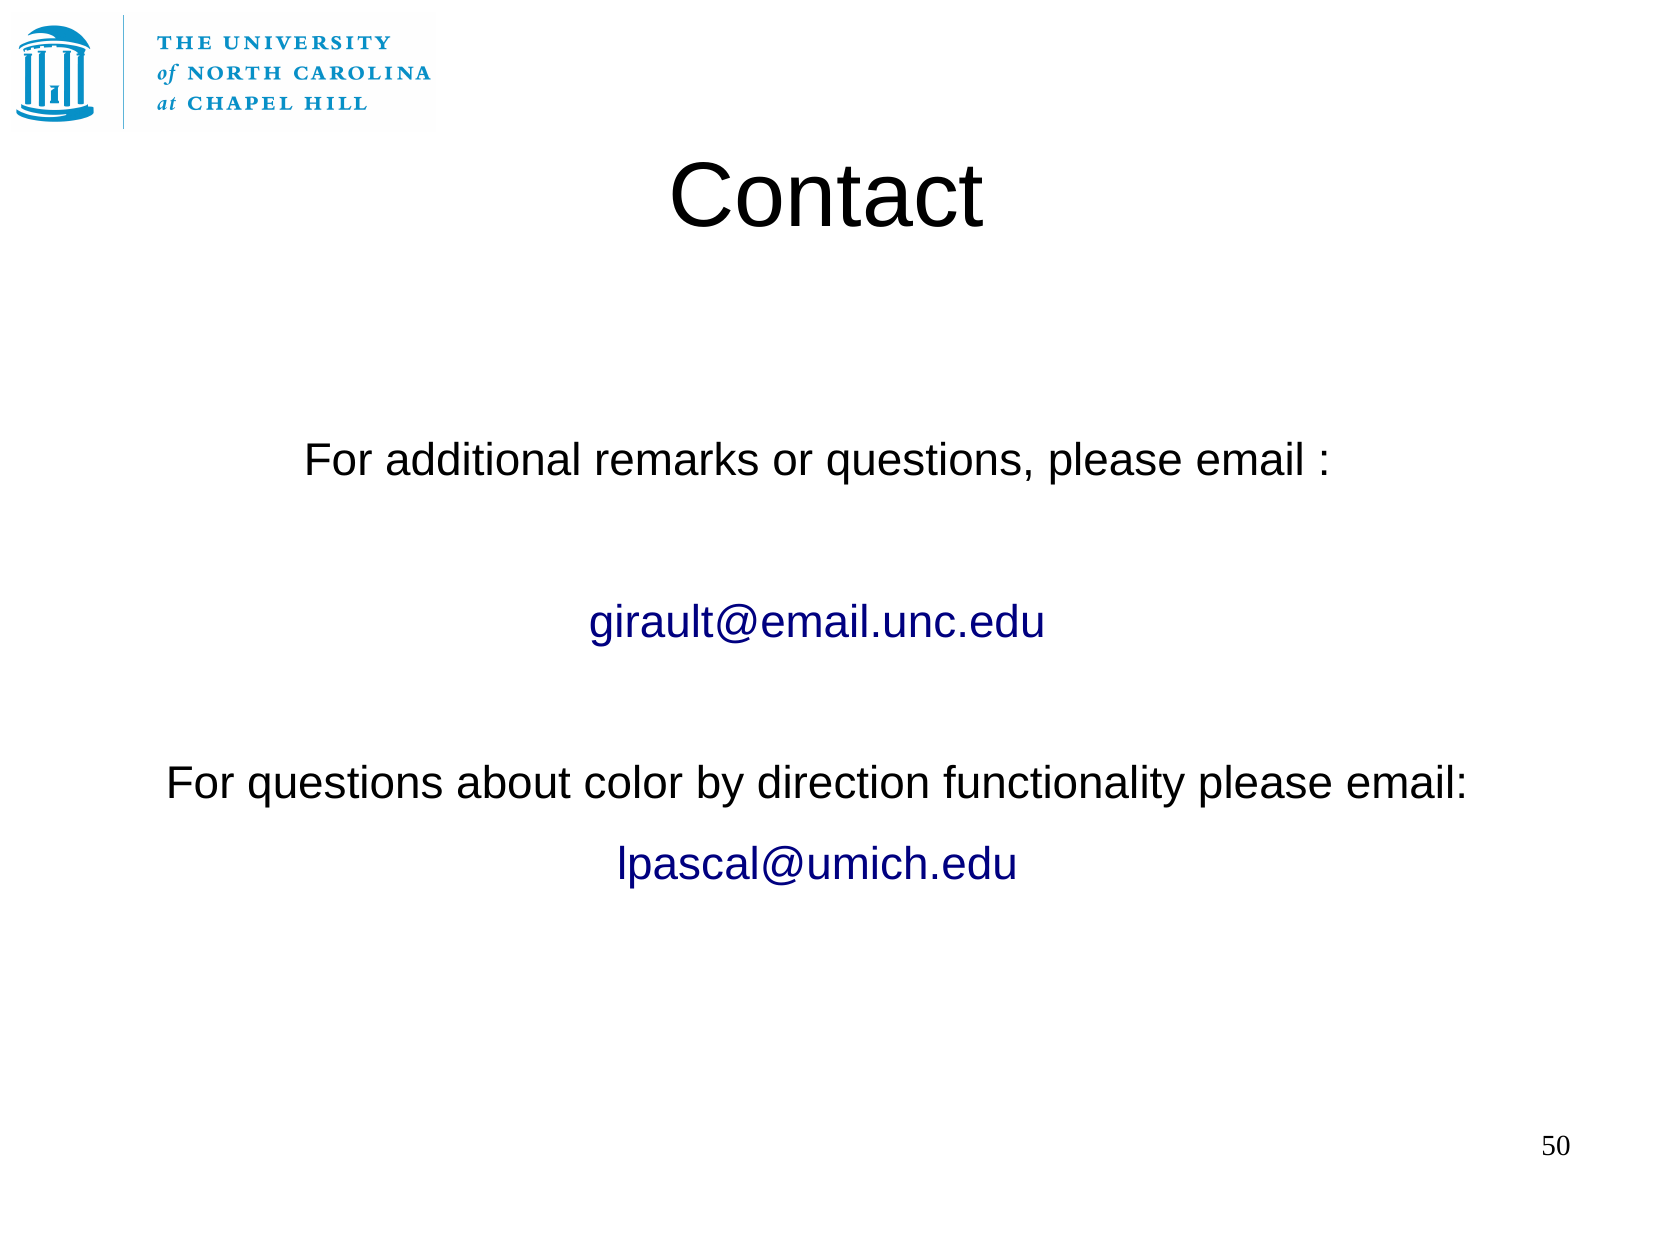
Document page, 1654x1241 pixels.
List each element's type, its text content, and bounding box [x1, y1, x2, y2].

title Contact [82, 90, 1571, 298]
picture [11, 12, 436, 132]
list For additional remarks or questions, please email : girault@email.unc.edu For questions about color by direction functionality please email: lpascal@umich.edu [135, 353, 1501, 1134]
